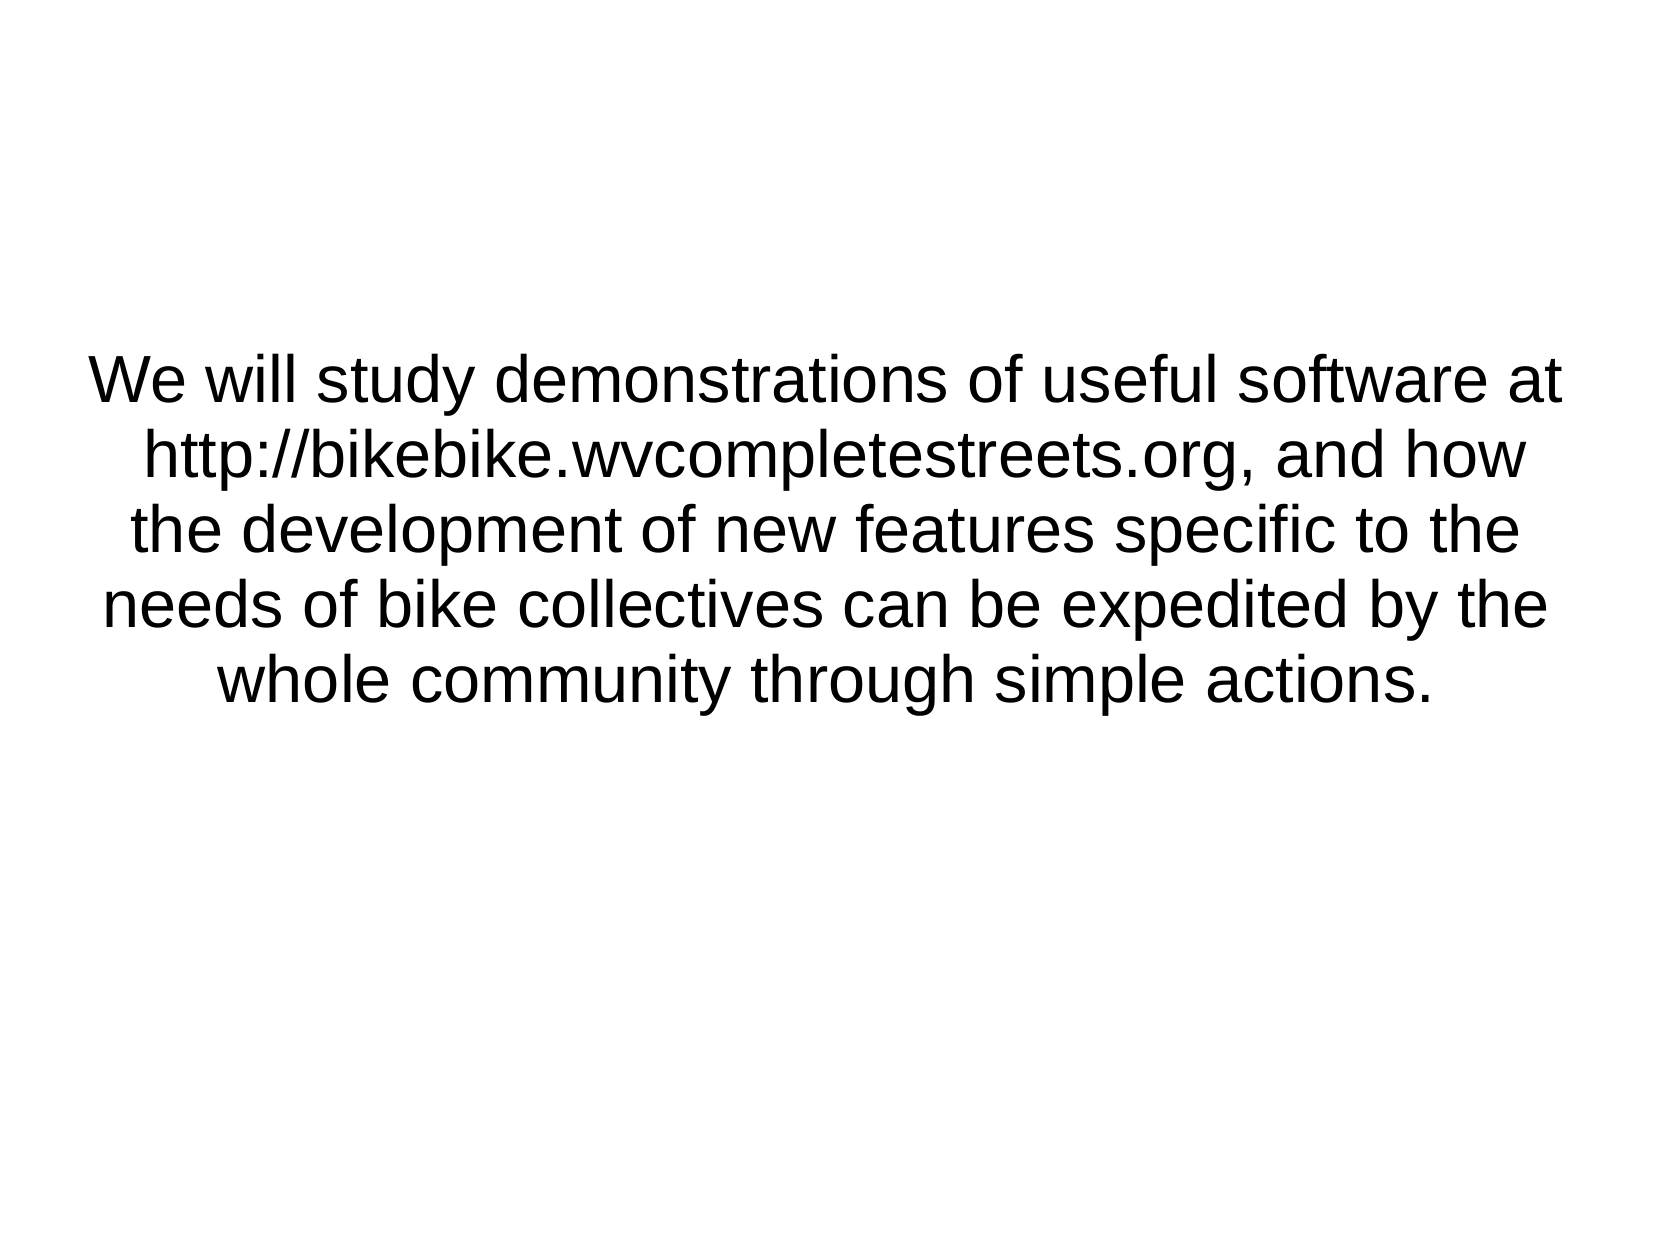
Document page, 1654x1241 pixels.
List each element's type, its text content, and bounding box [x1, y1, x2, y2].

subtitle We will study demonstrations of useful software at http://bikebike.wvcompletestreets.org, and how the development of new features specific to the needs of bike collectives can be expedited by the whole community through simple actions. [82, 49, 1571, 1010]
